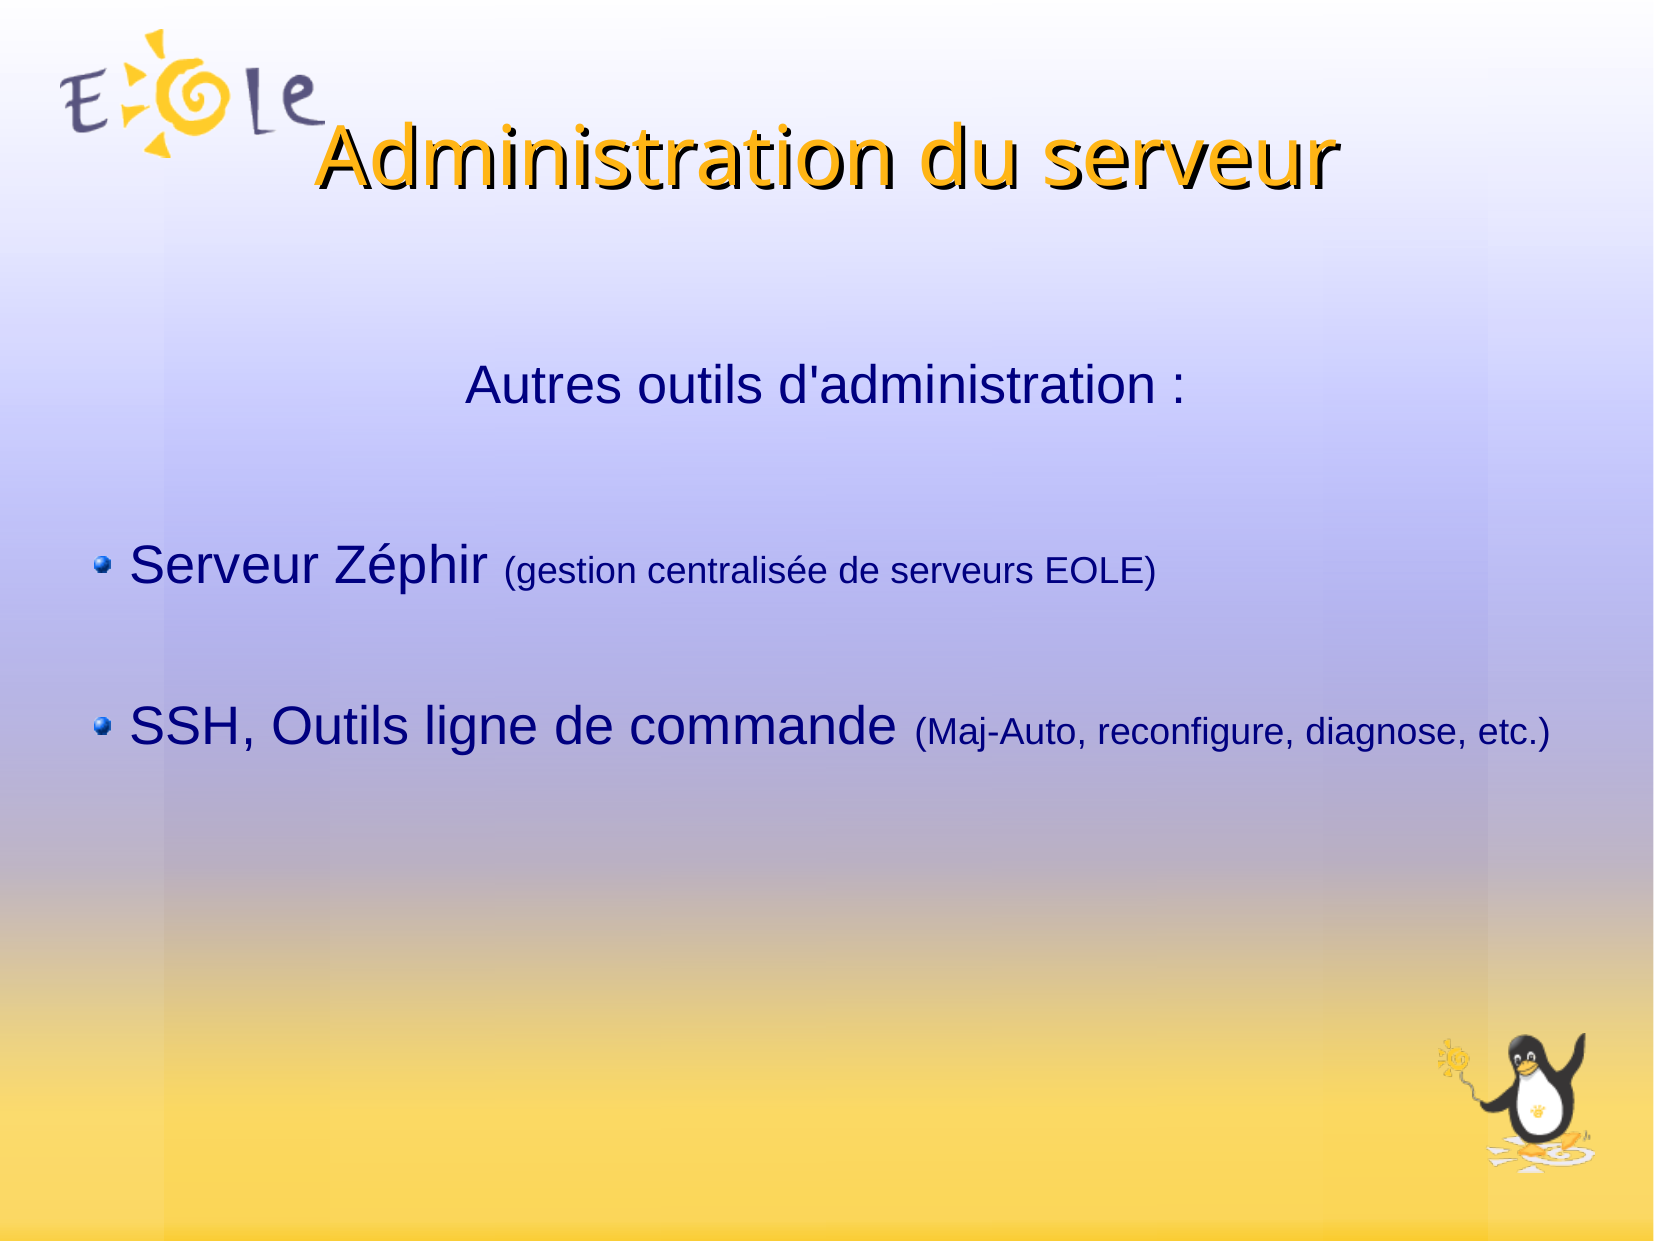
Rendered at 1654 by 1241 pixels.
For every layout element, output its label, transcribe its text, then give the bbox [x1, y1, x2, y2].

title Administration du serveur [82, 49, 1571, 257]
picture [0, 0, 1654, 354]
list Autres outils d'administration : Serveur Zéphir (gestion centralisée de serveurs EOLE) SSH, Outils ligne de commande (Maj-Auto, reconfigure, diagnose, etc.) [0, 354, 1654, 1034]
picture [0, 1034, 1654, 1241]
